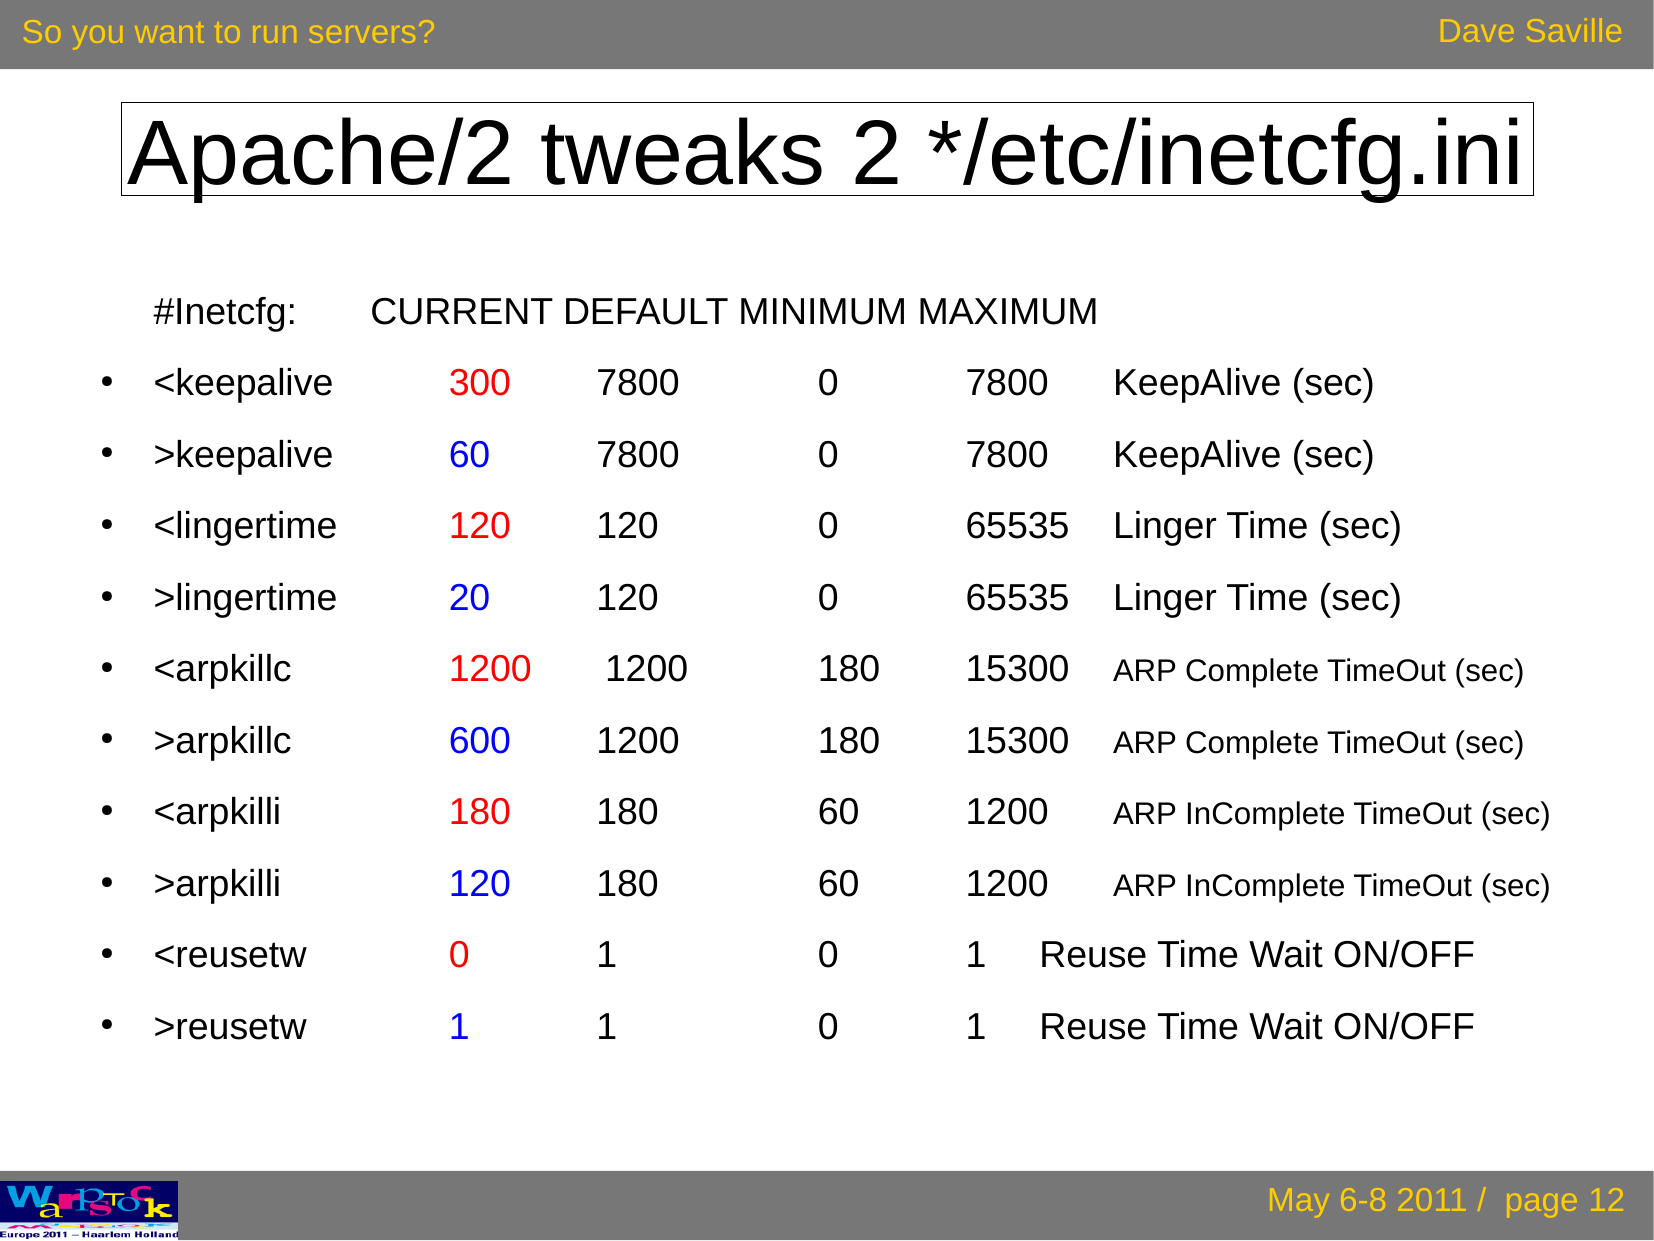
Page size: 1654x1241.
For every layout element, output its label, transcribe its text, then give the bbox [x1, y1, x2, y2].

picture [0, 1181, 178, 1241]
list #Inetcfg: CURRENT DEFAULT MINIMUM MAXIMUM <keepalive 300 7800 0 7800 KeepAlive (sec) >keepalive 60 7800 0 7800 KeepAlive (sec) <lingertime 120 120 0 65535 Linger Time (sec) >lingertime 20 120 0 65535 Linger Time (sec) <arpkillc 1200 1200 180 15300 ARP Complete TimeOut (sec) >arpkillc 600 1200 180 15300 ARP Complete TimeOut (sec) <arpkilli 180 180 60 1200 ARP InComplete TimeOut (sec) >arpkilli 120 180 60 1200 ARP InComplete TimeOut (sec) <reusetw 0 1 0 1 Reuse Time Wait ON/OFF >reusetw 1 1 0 1 Reuse Time Wait ON/OFF [82, 290, 1571, 1109]
title Apache/2 tweaks 2 */etc/inetcfg.ini [82, 56, 1571, 250]
